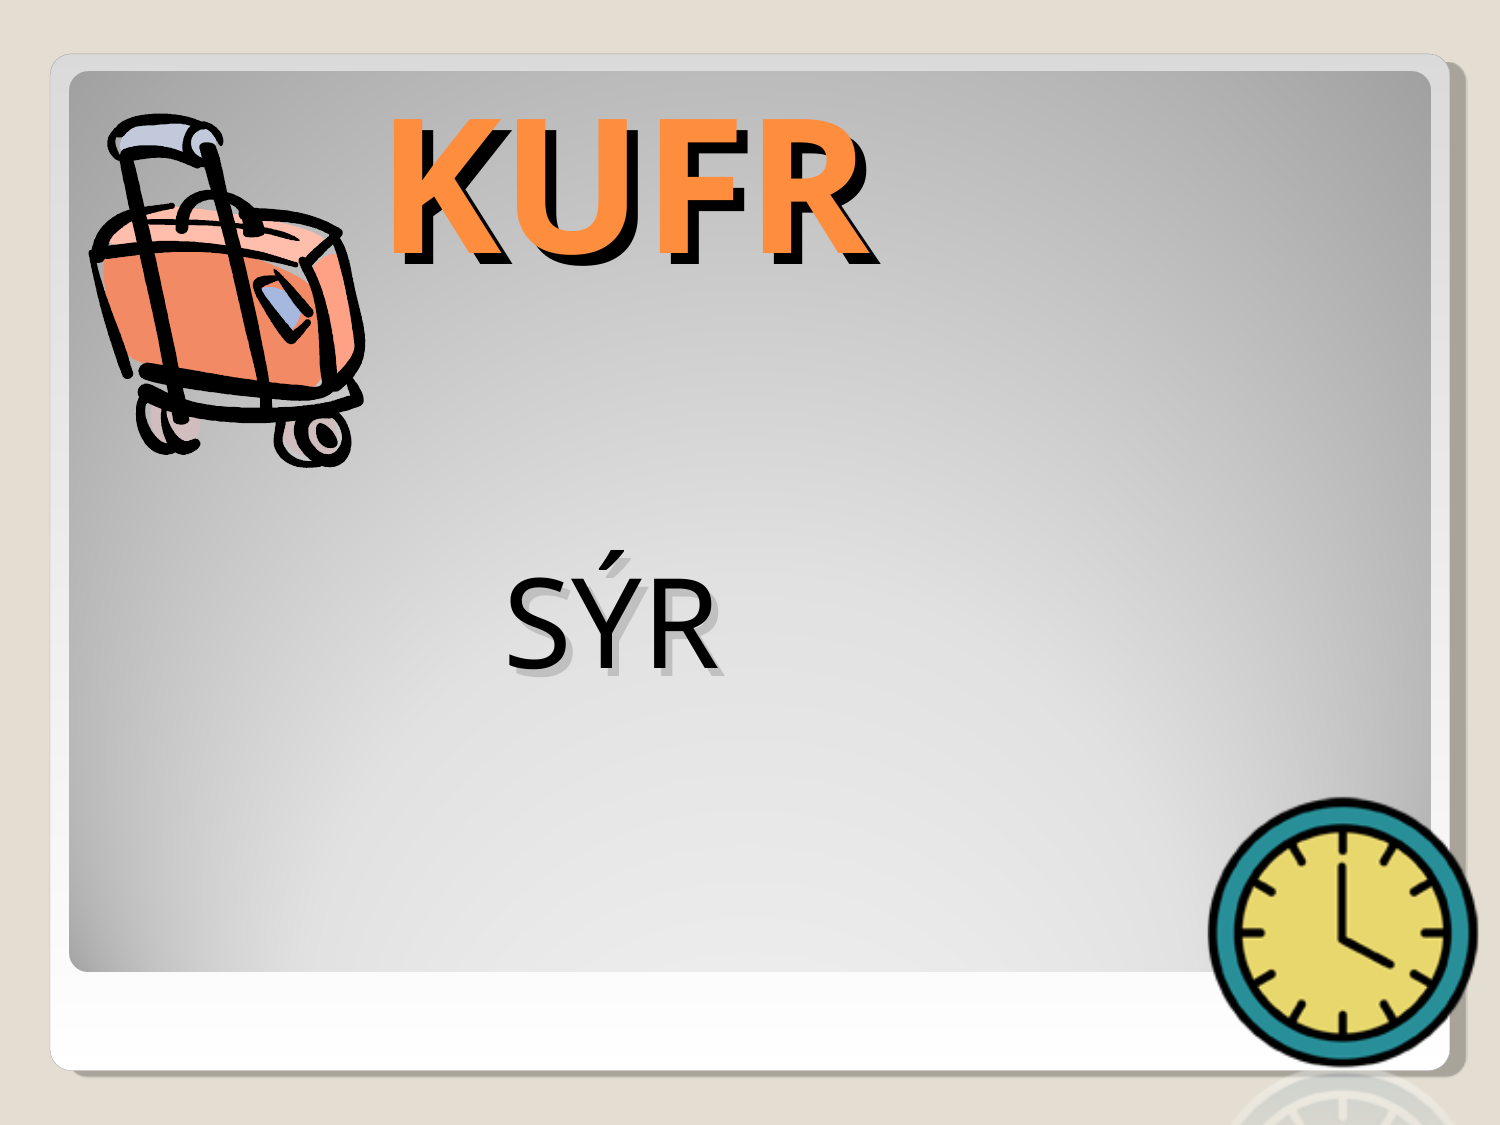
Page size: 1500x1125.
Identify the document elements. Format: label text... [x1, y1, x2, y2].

picture [69, 71, 1500, 1125]
text_box KUFR [362, 54, 1379, 362]
text_box SÝR [107, 536, 1117, 780]
